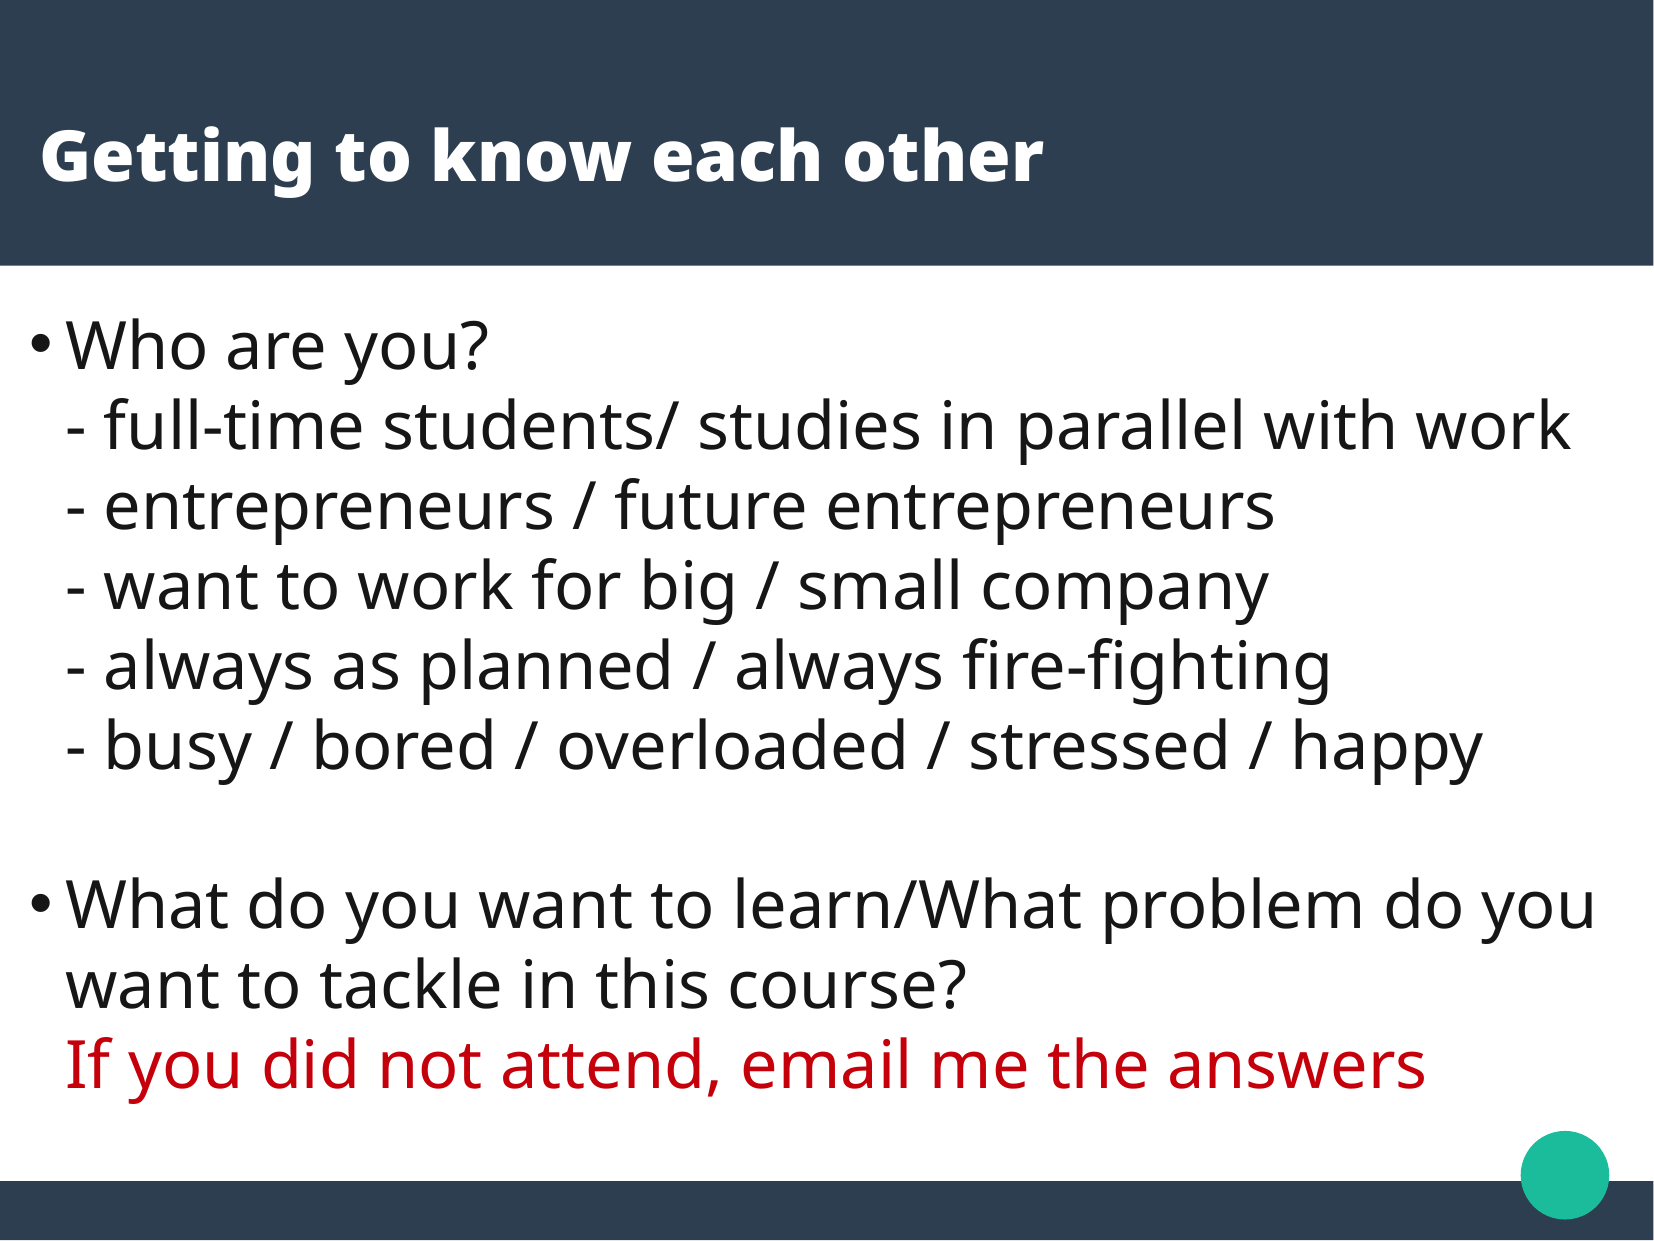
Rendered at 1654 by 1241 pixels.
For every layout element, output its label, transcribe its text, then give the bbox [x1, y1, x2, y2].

title Getting to know each other [39, 75, 1576, 215]
text_box Who are you? - full-time students/ studies in parallel with work - entrepreneurs / future entrepreneurs - want to work for big / small company - always as planned / always fire-fighting - busy / bored / overloaded / stressed / happy What do you want to learn/What problem do you want to tackle in this course? If you did not attend, email me the answers [15, 215, 1621, 435]
